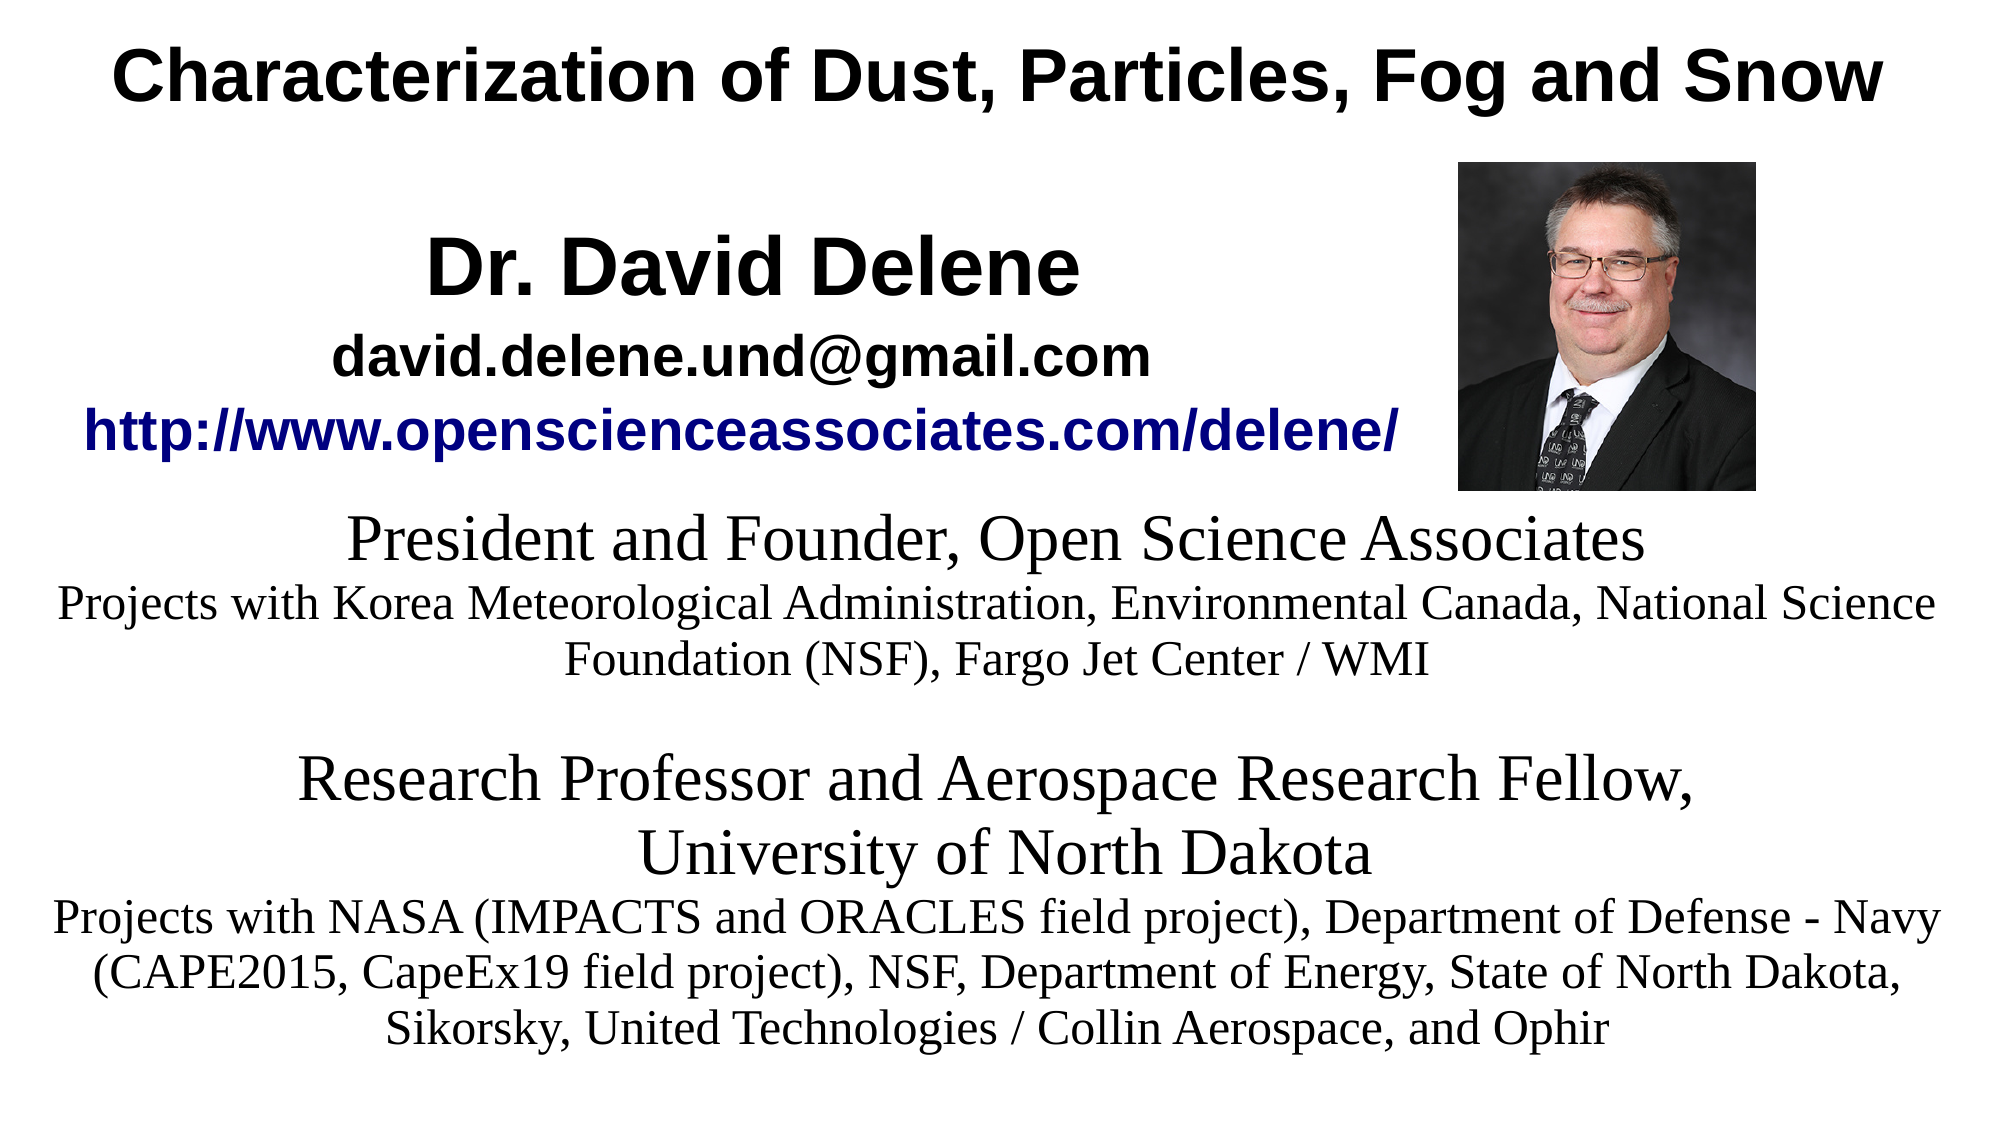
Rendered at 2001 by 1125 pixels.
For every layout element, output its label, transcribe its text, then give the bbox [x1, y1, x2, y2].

text_box Characterization of Dust, Particles, Fog and Snow [0, 26, 2000, 125]
text_box President and Founder, Open Science Associates Projects with Korea Meteorological Administration, Environmental Canada, National Science Foundation (NSF), Fargo Jet Center / WMI Research Professor and Aerospace Research Fellow, University of North Dakota Projects with NASA (IMPACTS and ORACLES field project), Department of Defense - Navy (CAPE2015, CapeEx19 field project), NSF, Department of Energy, State of North Dakota, Sikorsky, United Technologies / Collin Aerospace, and Ophir [0, 493, 1996, 1063]
picture [1458, 162, 1756, 491]
text_box Dr. David Delene david.delene.und@gmail.com http://www.openscienceassociates.com/delene/ [55, 199, 1430, 471]
